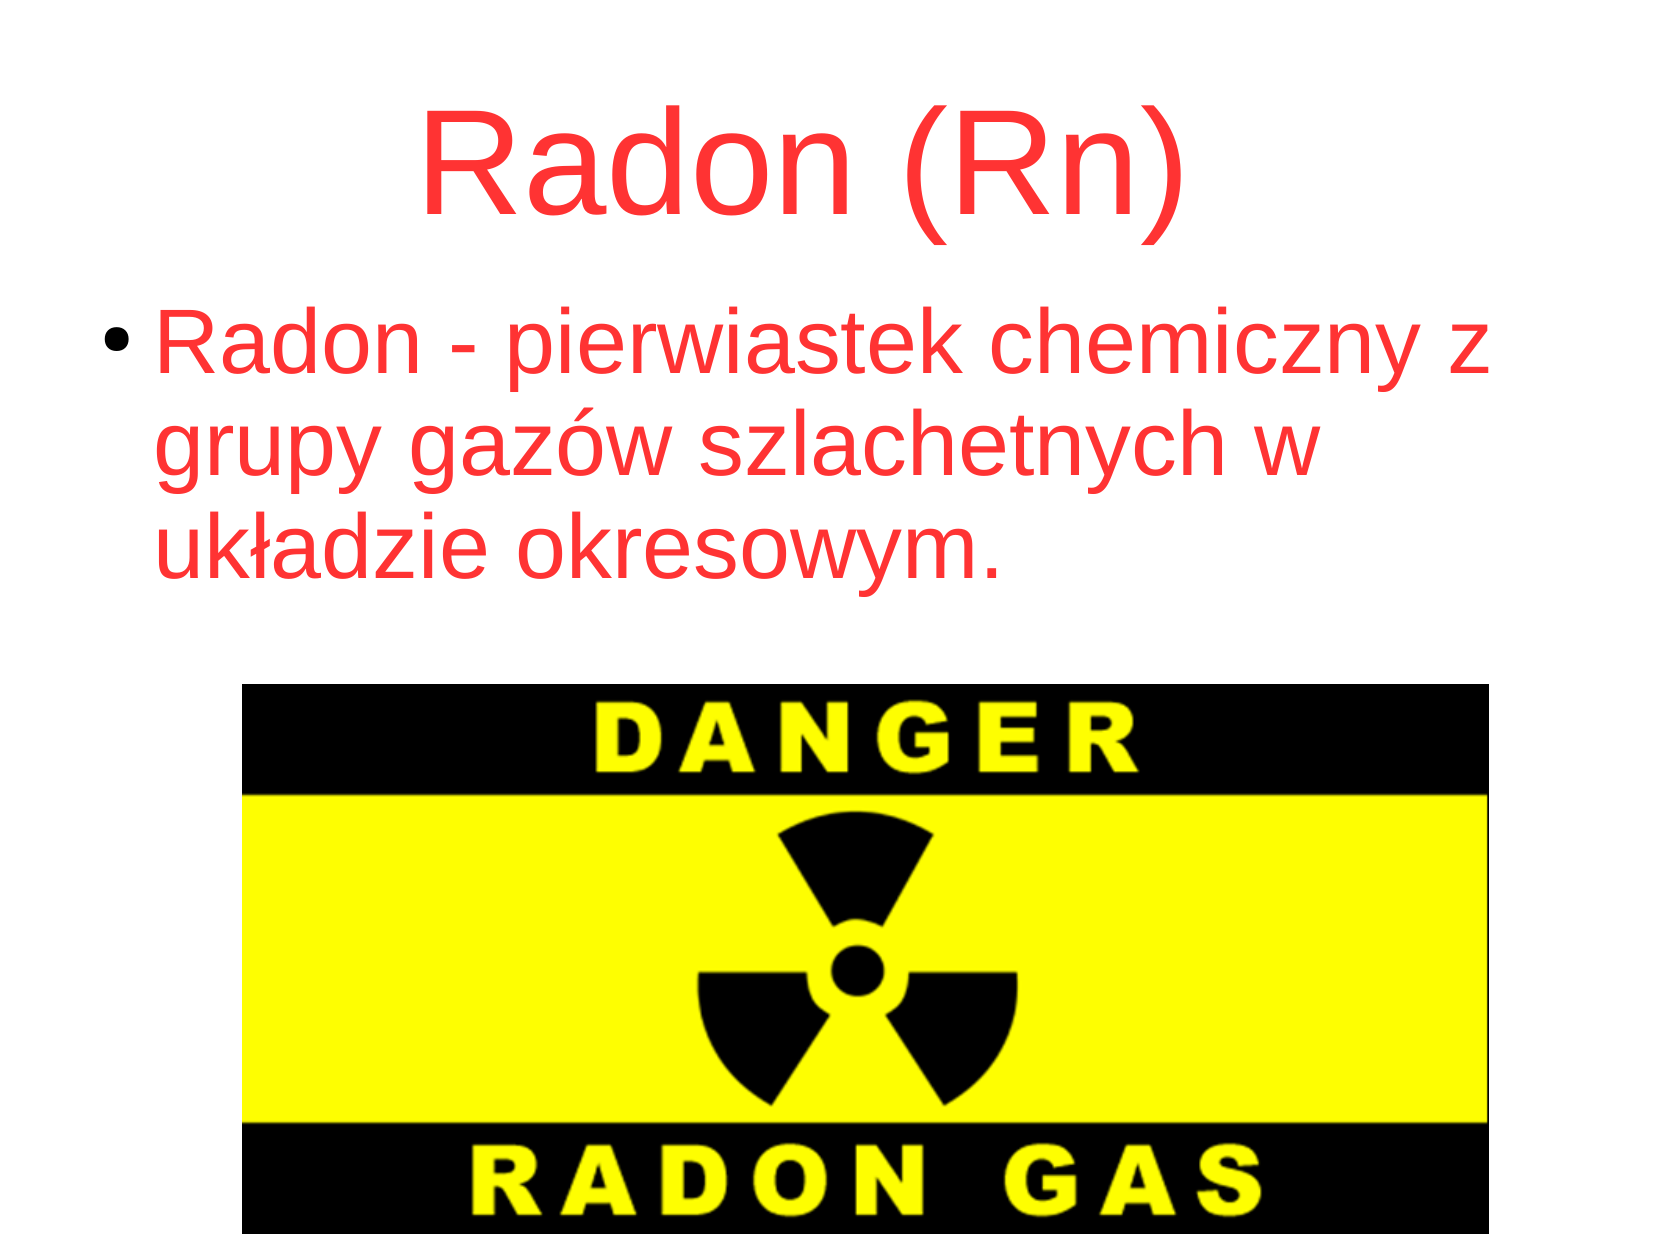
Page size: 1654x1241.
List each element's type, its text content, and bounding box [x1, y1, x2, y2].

title Radon (Rn) [59, 59, 1548, 267]
picture [242, 684, 1489, 1234]
list Radon - pierwiastek chemiczny z grupy gazów szlachetnych w układzie okresowym. [82, 290, 1571, 1109]
